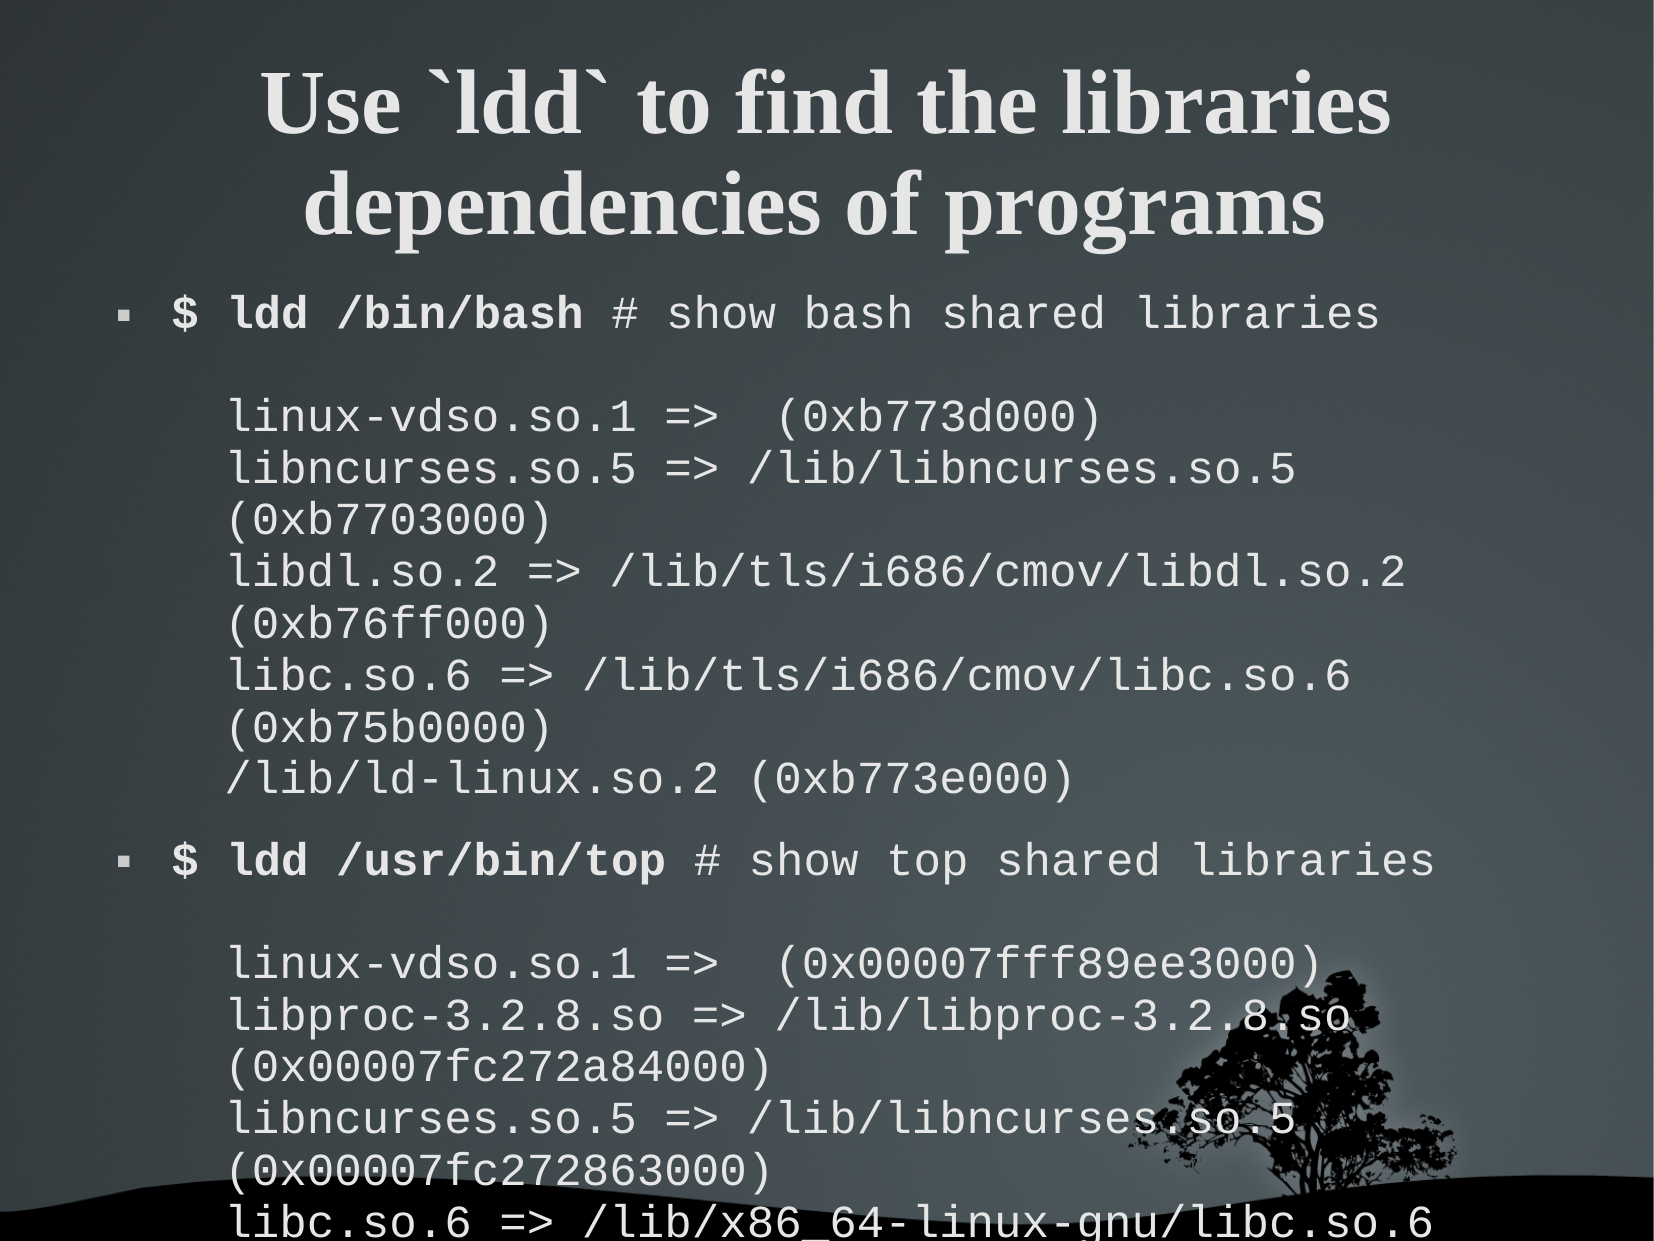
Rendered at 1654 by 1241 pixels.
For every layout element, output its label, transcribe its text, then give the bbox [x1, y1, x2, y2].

picture [0, 0, 1654, 1241]
picture [1083, 1215, 1095, 1234]
title Use `ldd` to find the libraries dependencies of programs [82, 33, 1571, 273]
list $ ldd /bin/bash # show bash shared libraries linux-vdso.so.1 => (0xb773d000) libncurses.so.5 => /lib/libncurses.so.5 (0xb7703000) libdl.so.2 => /lib/tls/i686/cmov/libdl.so.2 (0xb76ff000) libc.so.6 => /lib/tls/i686/cmov/libc.so.6 (0xb75b0000) /lib/ld-linux.so.2 (0xb773e000) $ ldd /usr/bin/top # show top shared libraries linux-vdso.so.1 => (0x00007fff89ee3000) libproc-3.2.8.so => /lib/libproc-3.2.8.so (0x00007fc272a84000) libncurses.so.5 => /lib/libncurses.so.5 (0x00007fc272863000) libc.so.6 => /lib/x86_64-linux-gnu/libc.so.6 (0x00007fc2724c3000) libdl.so.2 => /lib/x86_64-linux-gnu/libdl.so.2 (0x00007fc2722bf000) libtinfo.so.5 => /lib/libtinfo.so.5 (0x00007fc272098000) /lib64/ld-linux-x86-64.so.2 (0x00007fc272cce000) [82, 290, 1571, 1204]
